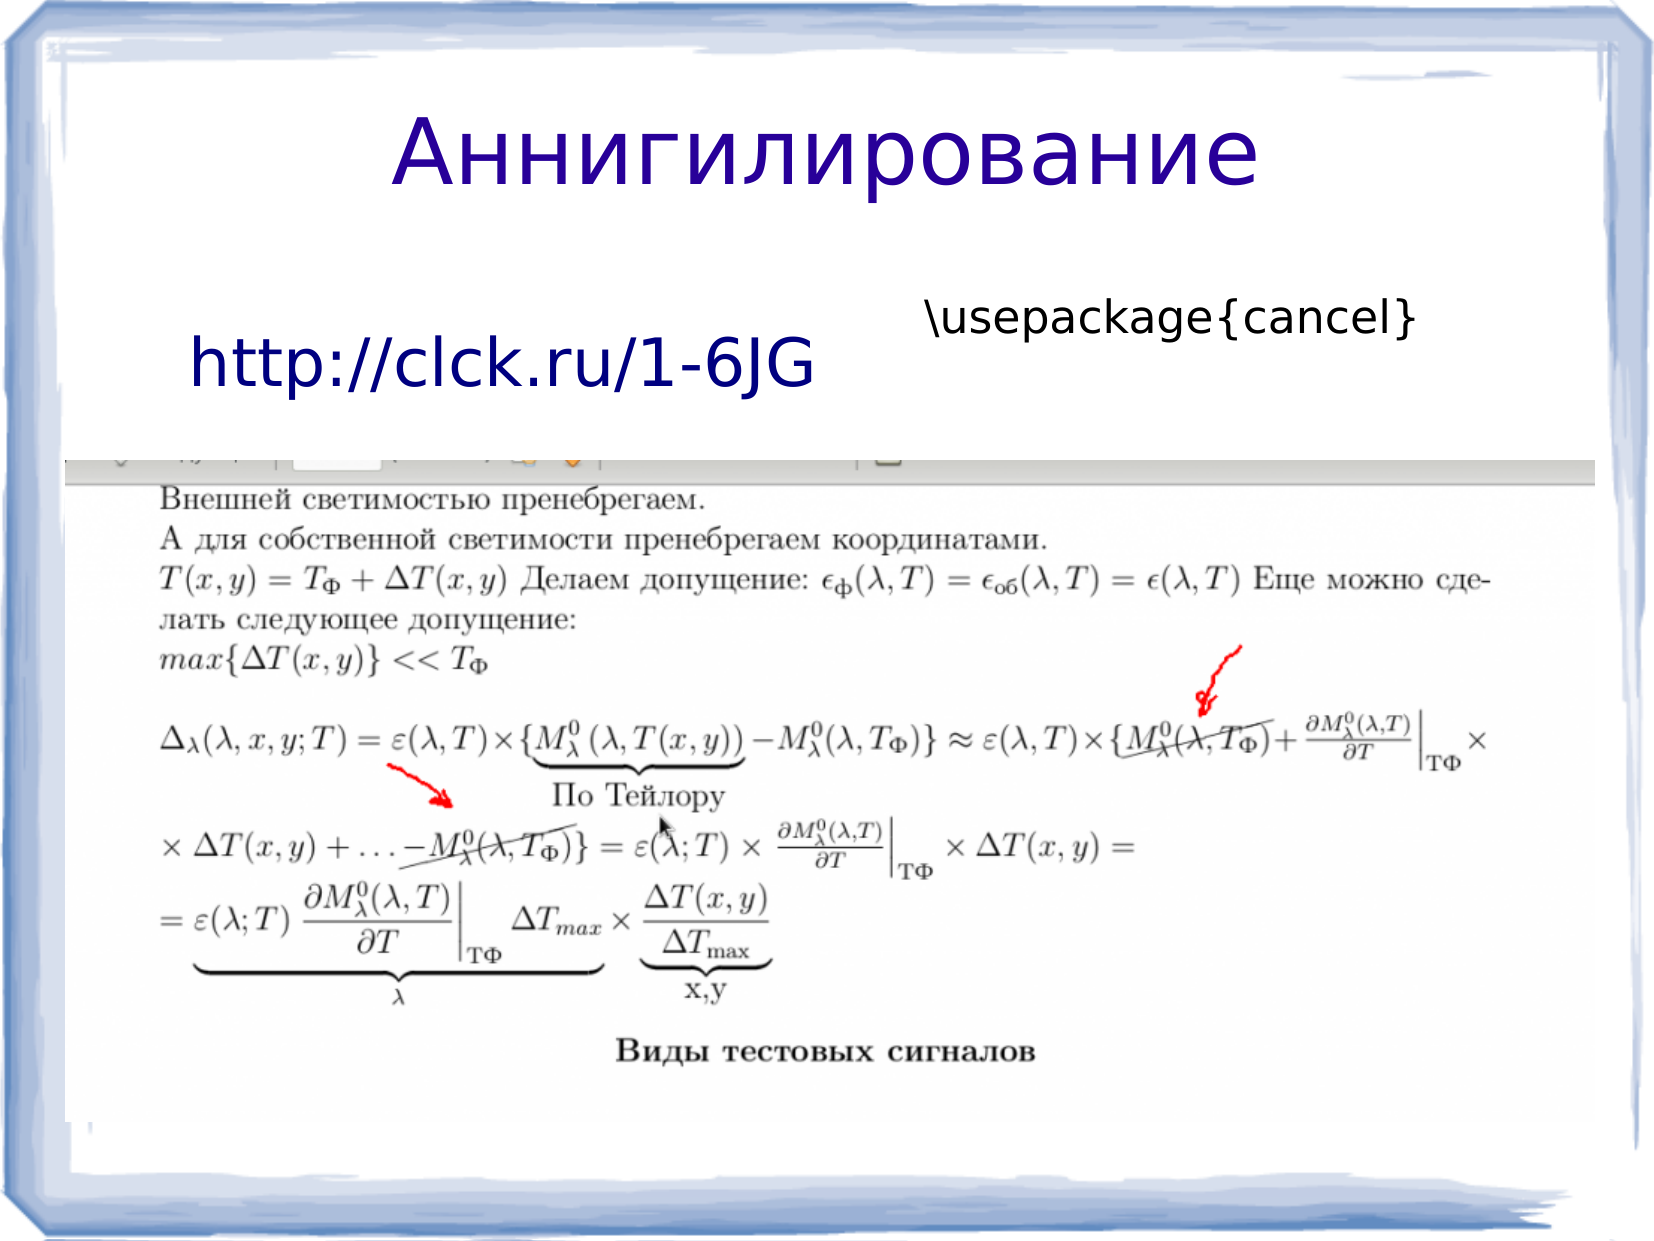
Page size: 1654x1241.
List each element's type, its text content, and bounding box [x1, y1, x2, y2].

list http://clck.ru/1-6JG [118, 324, 1571, 460]
title Аннигилирование [82, 49, 1571, 257]
text_box \usepackage{cancel} [909, 283, 1465, 352]
picture [0, 0, 1654, 1241]
